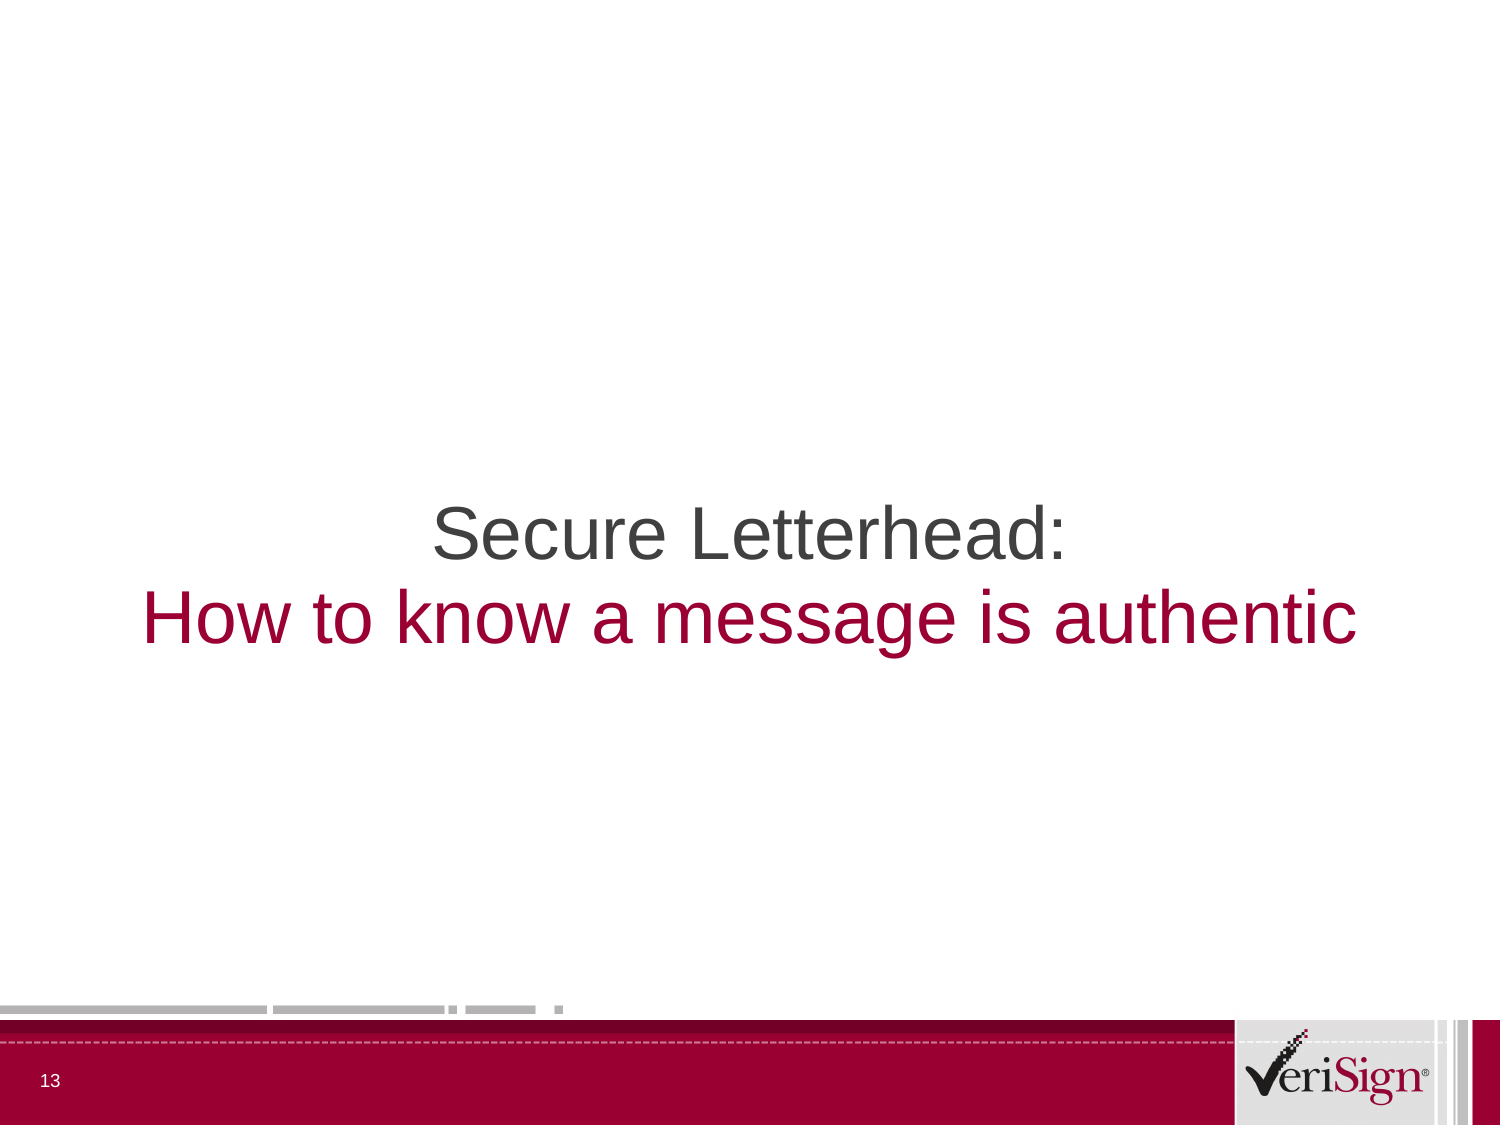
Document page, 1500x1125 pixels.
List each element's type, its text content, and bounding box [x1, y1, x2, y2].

title Secure Letterhead: How to know a message is authentic [75, 387, 1426, 763]
